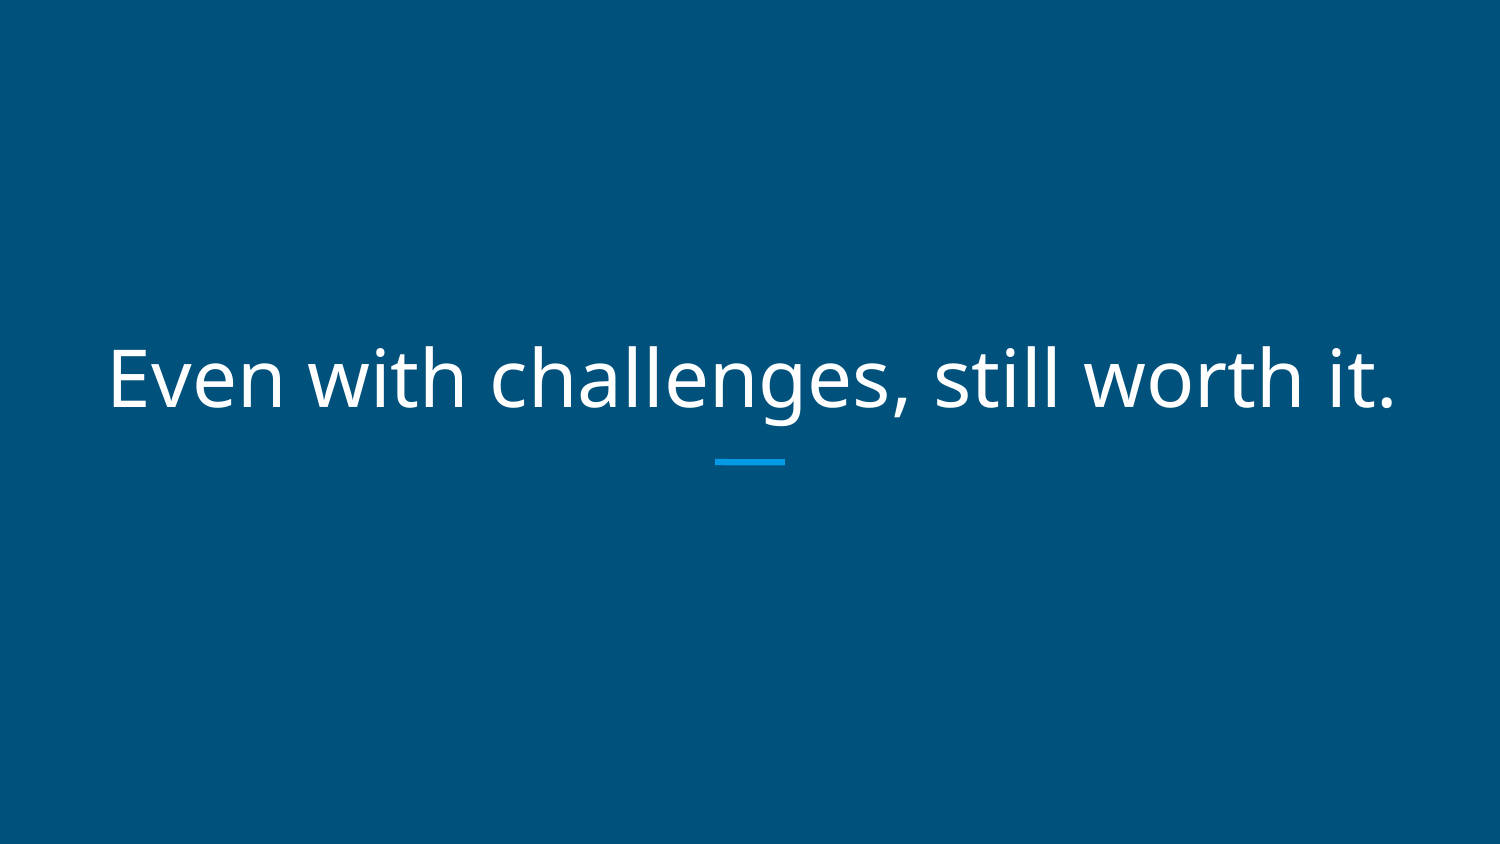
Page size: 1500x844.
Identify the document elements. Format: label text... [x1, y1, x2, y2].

title Even with challenges, still worth it. [78, 289, 1428, 439]
